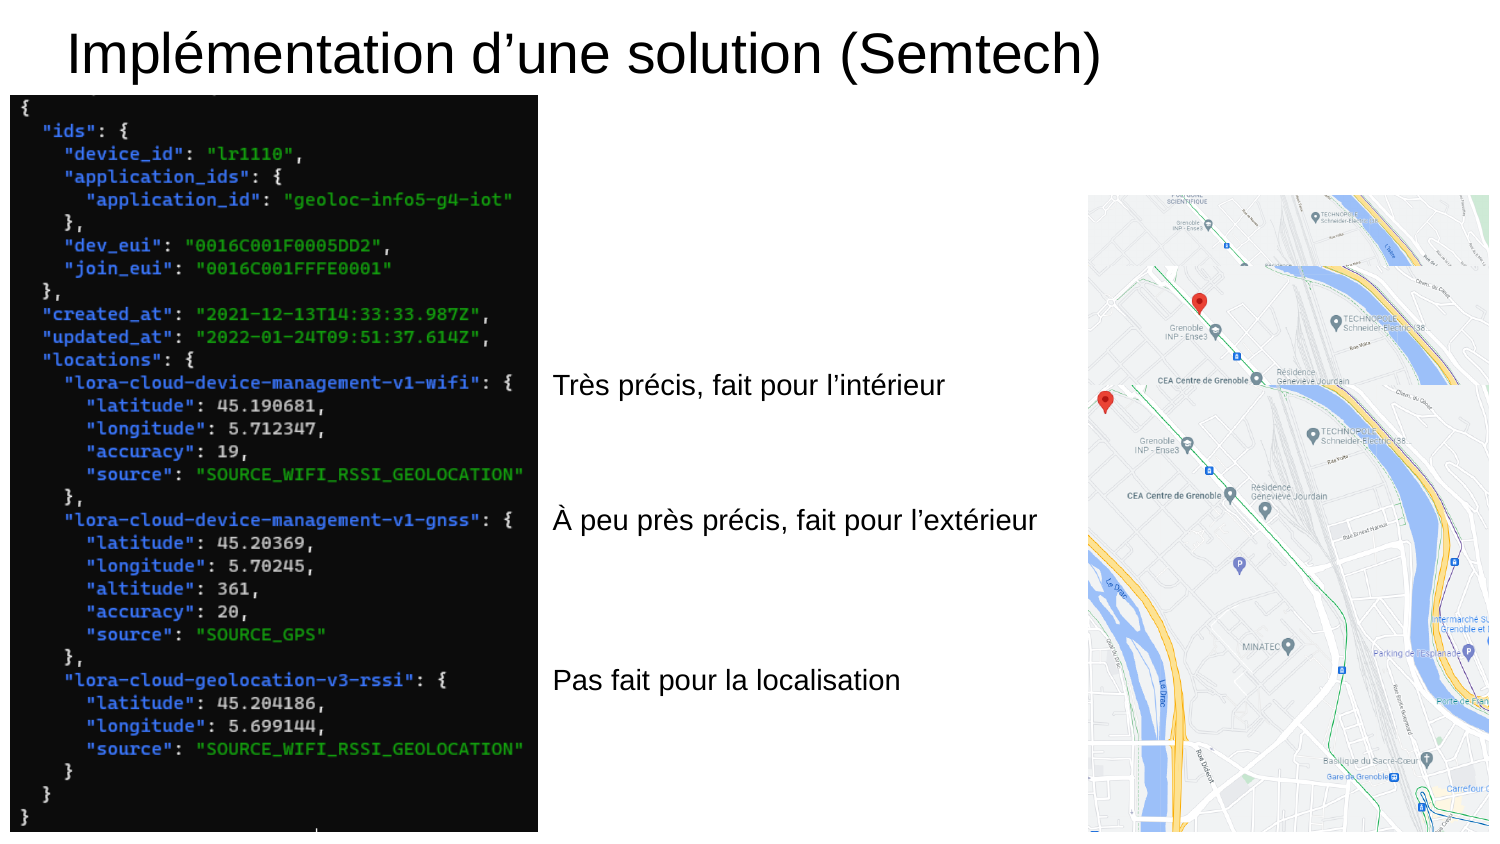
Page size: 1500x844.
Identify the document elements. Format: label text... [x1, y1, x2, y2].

text_box Très précis, fait pour l’intérieur [537, 350, 1088, 416]
title Implémentation d’une solution (Semtech) [51, 6, 1449, 101]
picture [1088, 195, 1489, 833]
picture [10, 95, 538, 833]
text_box Pas fait pour la localisation [537, 646, 1088, 712]
text_box À peu près précis, fait pour l’extérieur [537, 486, 1088, 552]
